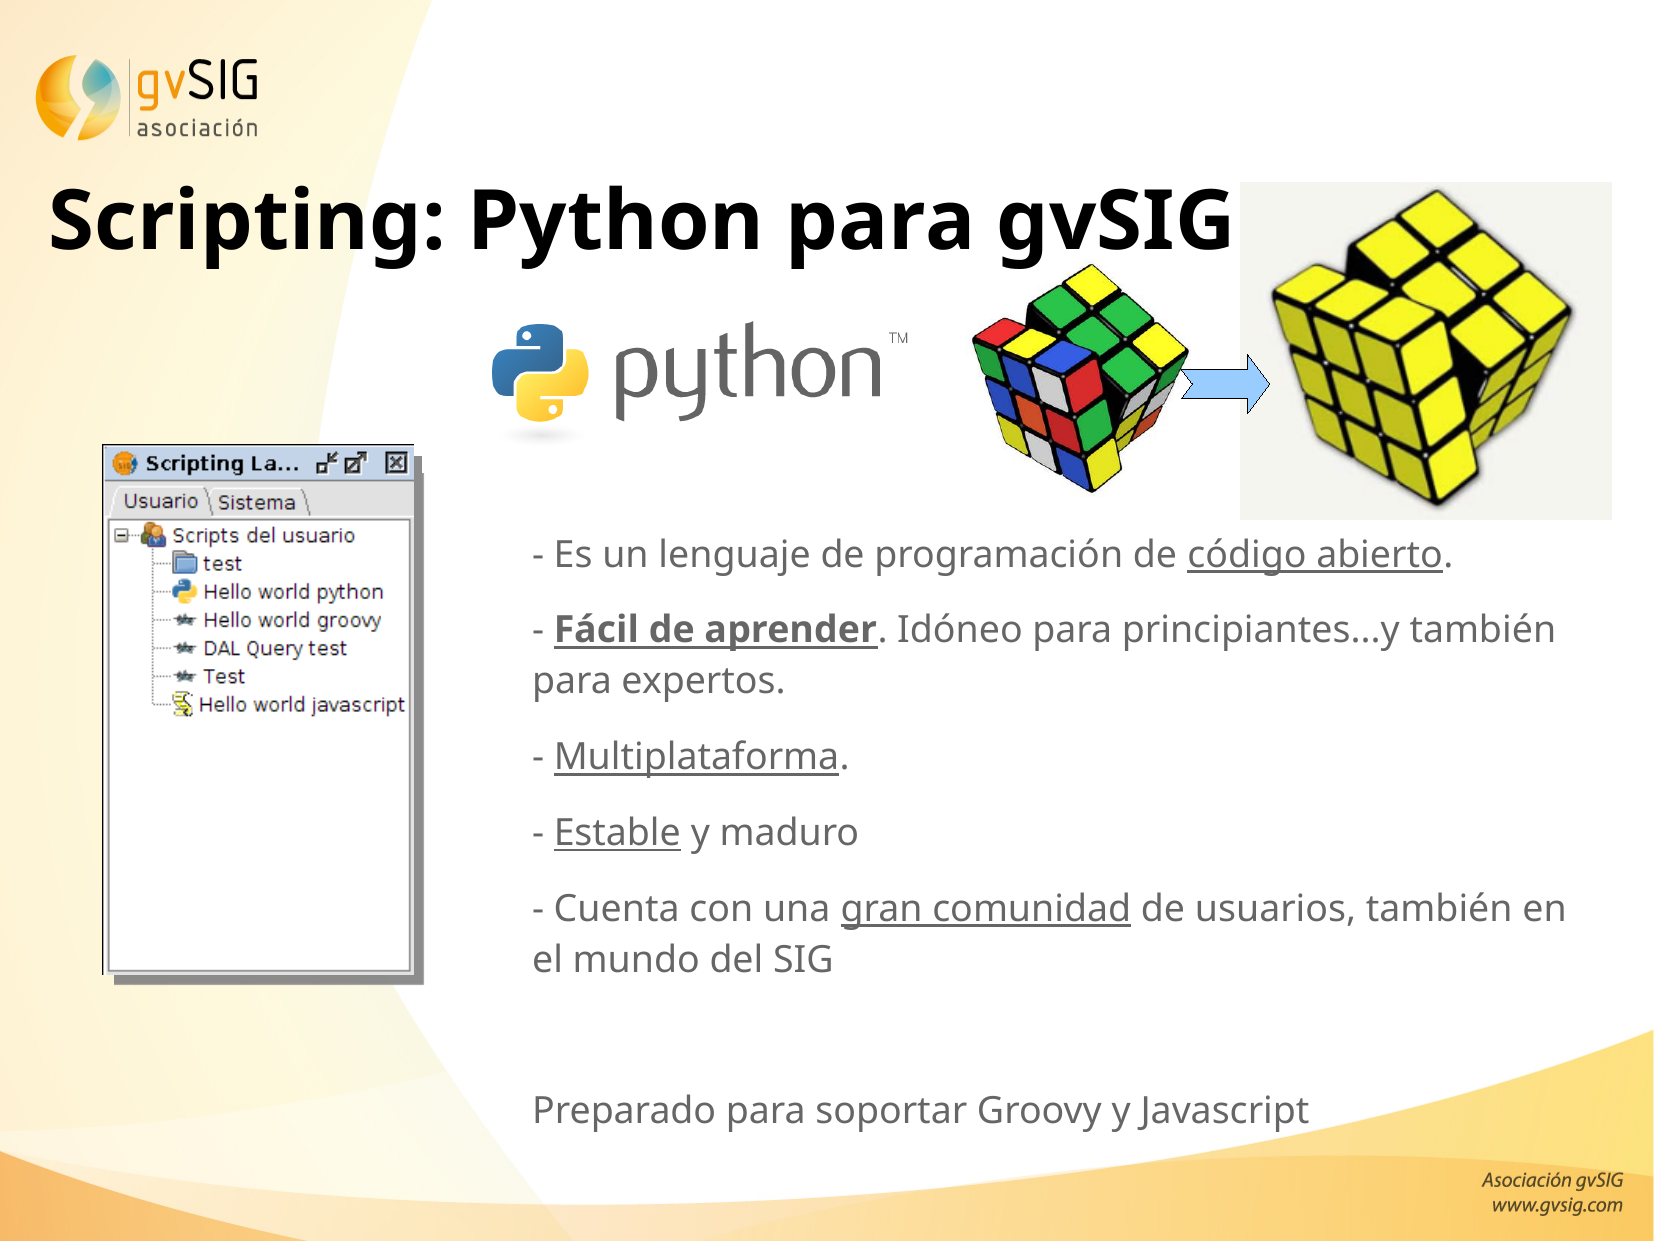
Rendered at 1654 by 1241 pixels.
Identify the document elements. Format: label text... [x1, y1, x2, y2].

title Scripting: Python para gvSIG [48, 170, 1536, 265]
text_box - Es un lenguaje de programación de código abierto. - Fácil de aprender. Idóneo para principiantes...y también para expertos. - Multiplataforma. - Estable y maduro - Cuenta con una gran comunidad de usuarios, también en el mundo del SIG Preparado para soportar Groovy y Javascript [517, 519, 1607, 1113]
text_box [1181, 354, 1270, 414]
picture [0, 0, 1654, 1241]
